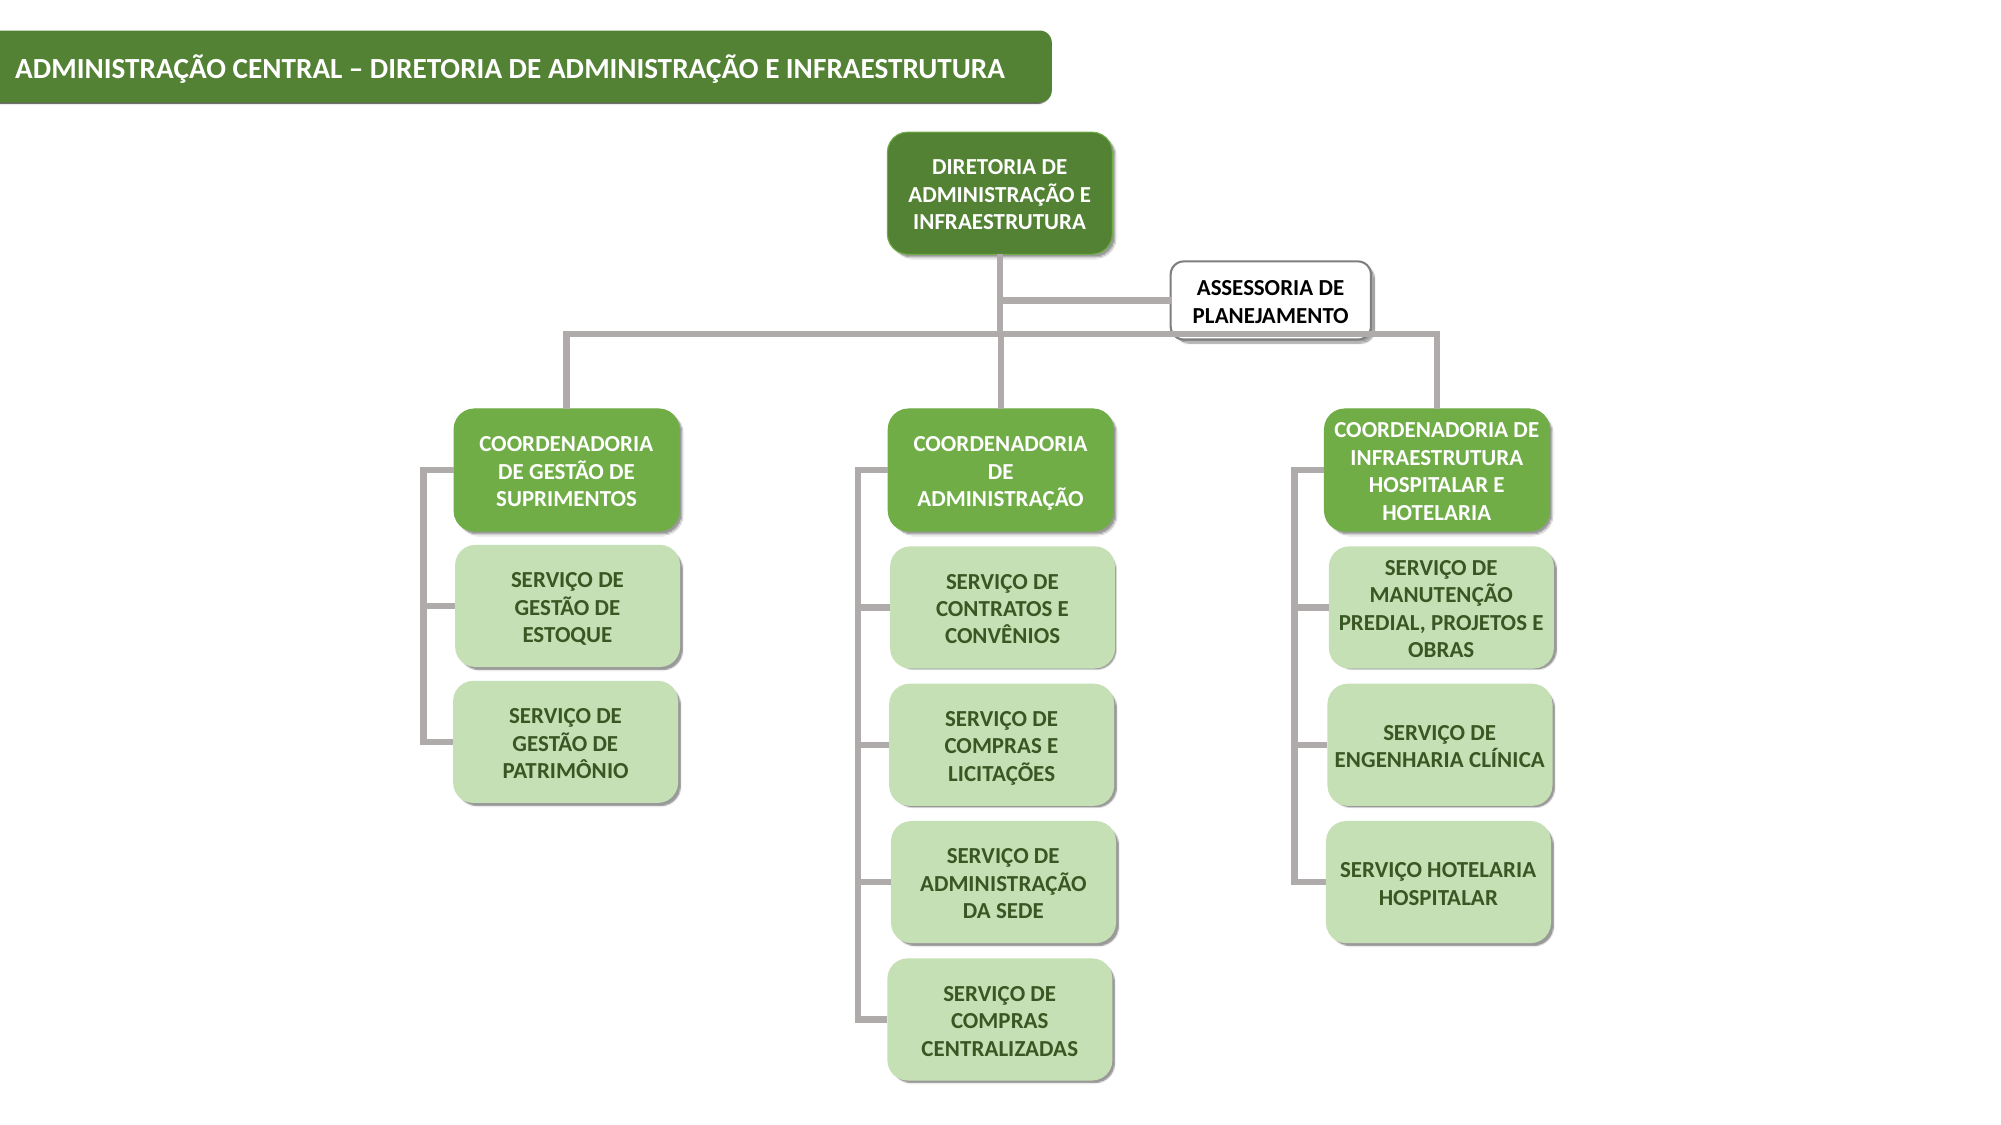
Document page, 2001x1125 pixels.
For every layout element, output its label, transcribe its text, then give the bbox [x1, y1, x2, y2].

text_box COORDENADORIA DE INFRAESTRUTURA HOSPITALAR E HOTELARIA [1324, 408, 1550, 532]
text_box SERVIÇO DE COMPRAS CENTRALIZADAS [887, 958, 1113, 1081]
text_box SERVIÇO HOTELARIA HOSPITALAR [1325, 820, 1552, 944]
text_box ADMINISTRAÇÃO CENTRAL – DIRETORIA DE ADMINISTRAÇÃO E INFRAESTRUTURA [0, 30, 1052, 103]
text_box SERVIÇO DE ADMINISTRAÇÃO DA SEDE [890, 820, 1117, 944]
text_box SERVIÇO DE GESTÃO DE PATRIMÔNIO [453, 680, 679, 803]
text_box SERVIÇO DE COMPRAS E LICITAÇÕES [889, 683, 1115, 806]
text_box SERVIÇO DE CONTRATOS E CONVÊNIOS [890, 546, 1116, 669]
text_box ASSESSORIA DE PLANEJAMENTO [1173, 335, 1368, 340]
text_box SERVIÇO DE GESTÃO DE ESTOQUE [455, 544, 681, 668]
text_box COORDENADORIA DE ADMINISTRAÇÃO [888, 408, 1114, 532]
text_box DIRETORIA DE ADMINISTRAÇÃO E INFRAESTRUTURA [887, 132, 1113, 255]
text_box SERVIÇO DE MANUTENÇÃO PREDIAL, PROJETOS E OBRAS [1328, 546, 1554, 669]
text_box SERVIÇO DE ENGENHARIA CLÍNICA [1327, 683, 1553, 806]
text_box COORDENADORIA DE GESTÃO DE SUPRIMENTOS [454, 408, 680, 532]
text_box ASSESSORIA DE PLANEJAMENTO [1170, 261, 1371, 329]
